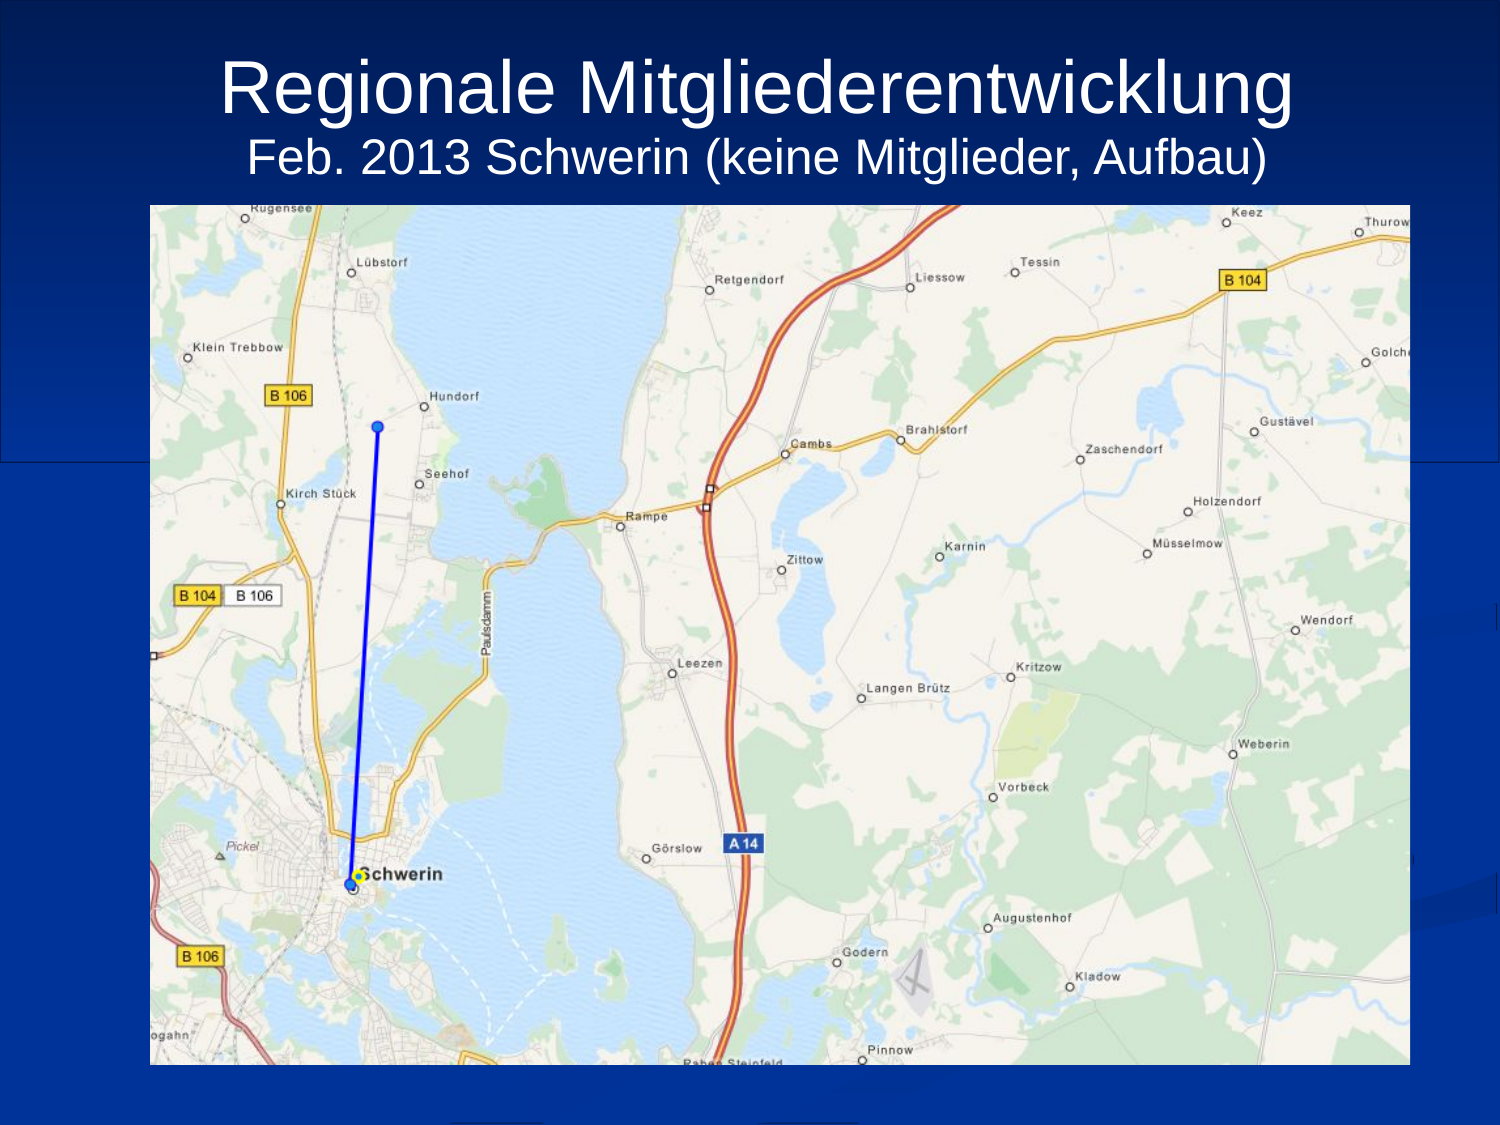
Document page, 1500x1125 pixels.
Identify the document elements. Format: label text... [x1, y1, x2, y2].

picture [150, 213, 1411, 1066]
title Regionale Mitgliederentwicklung Feb. 2013 Schwerin (keine Mitglieder, Aufbau) [75, 17, 1441, 213]
